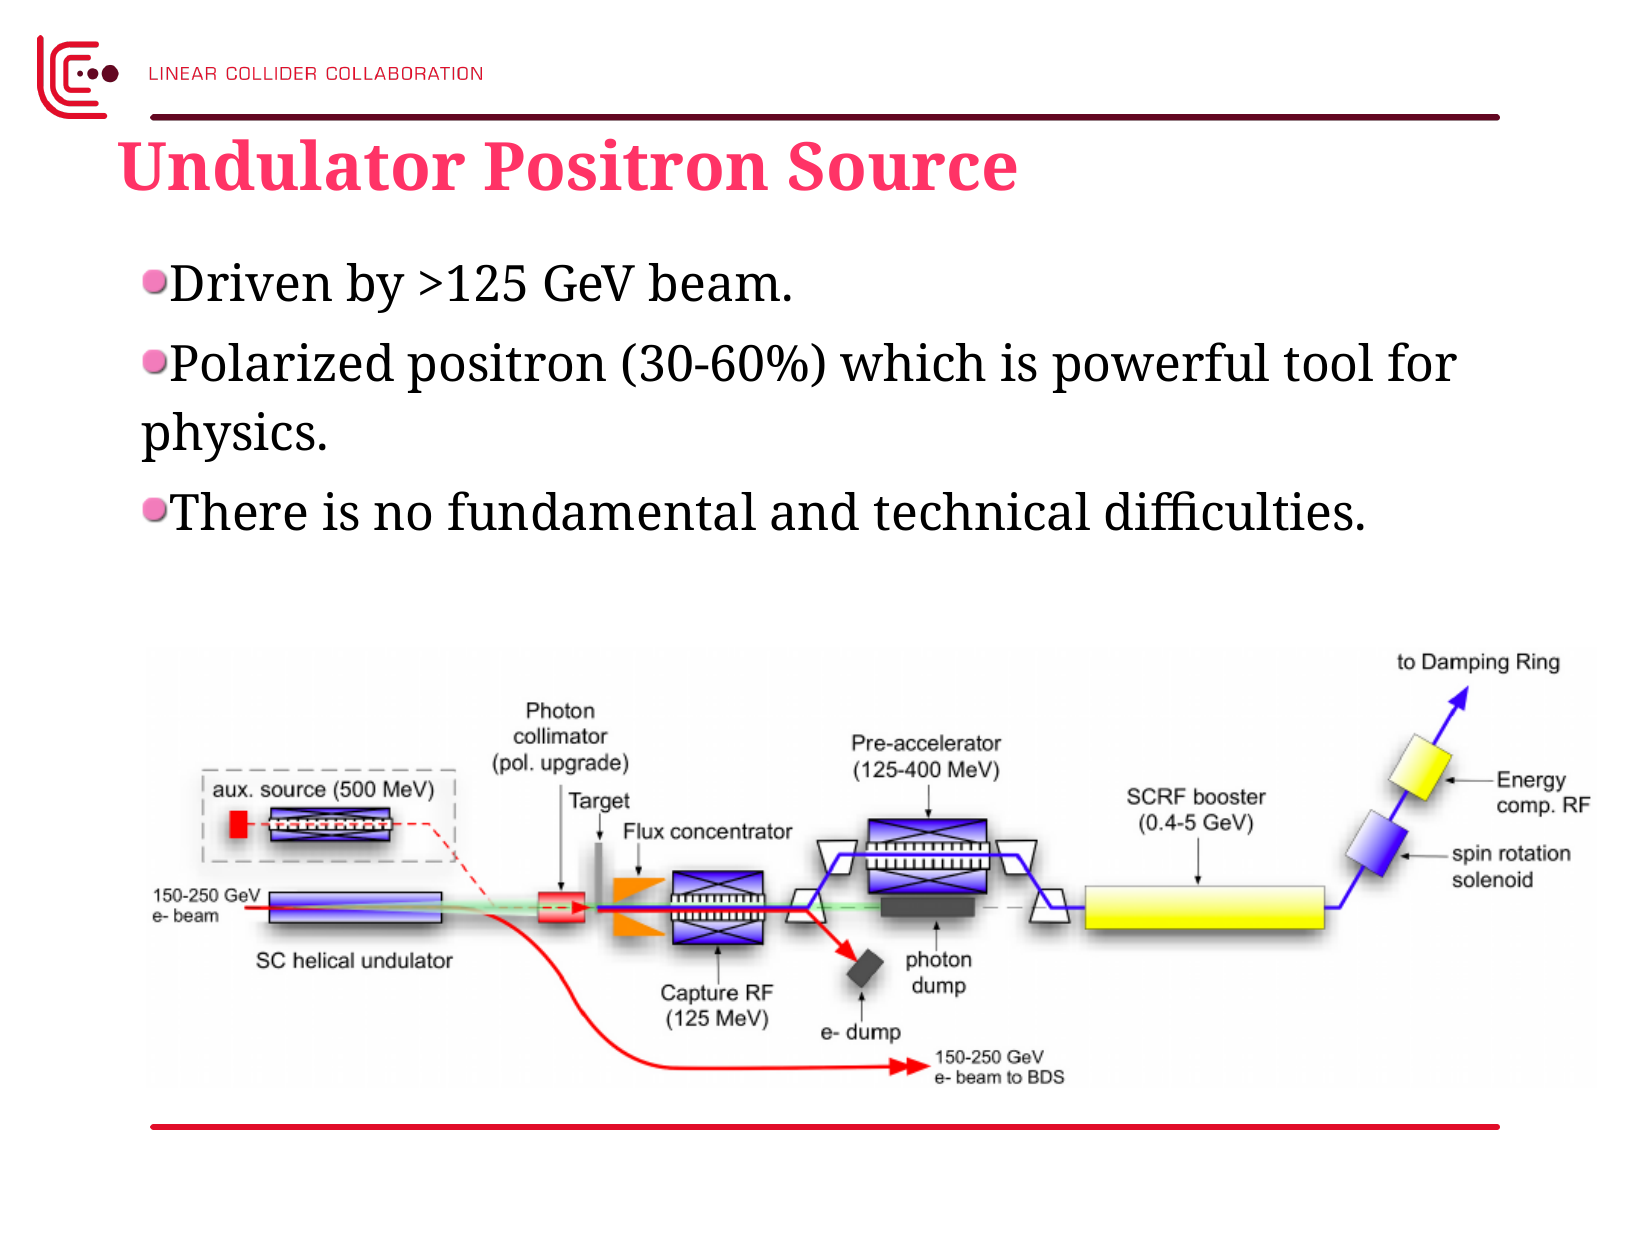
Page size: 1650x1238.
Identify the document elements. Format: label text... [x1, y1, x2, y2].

picture [106, 479, 1618, 1130]
text_box Driven by >125 GeV beam. Polarized positron (30-60%) which is powerful tool for physics. There is no fundamental and technical difficulties. [126, 241, 1512, 479]
title Undulator Positron Source [117, 47, 1503, 283]
picture [37, 35, 482, 119]
